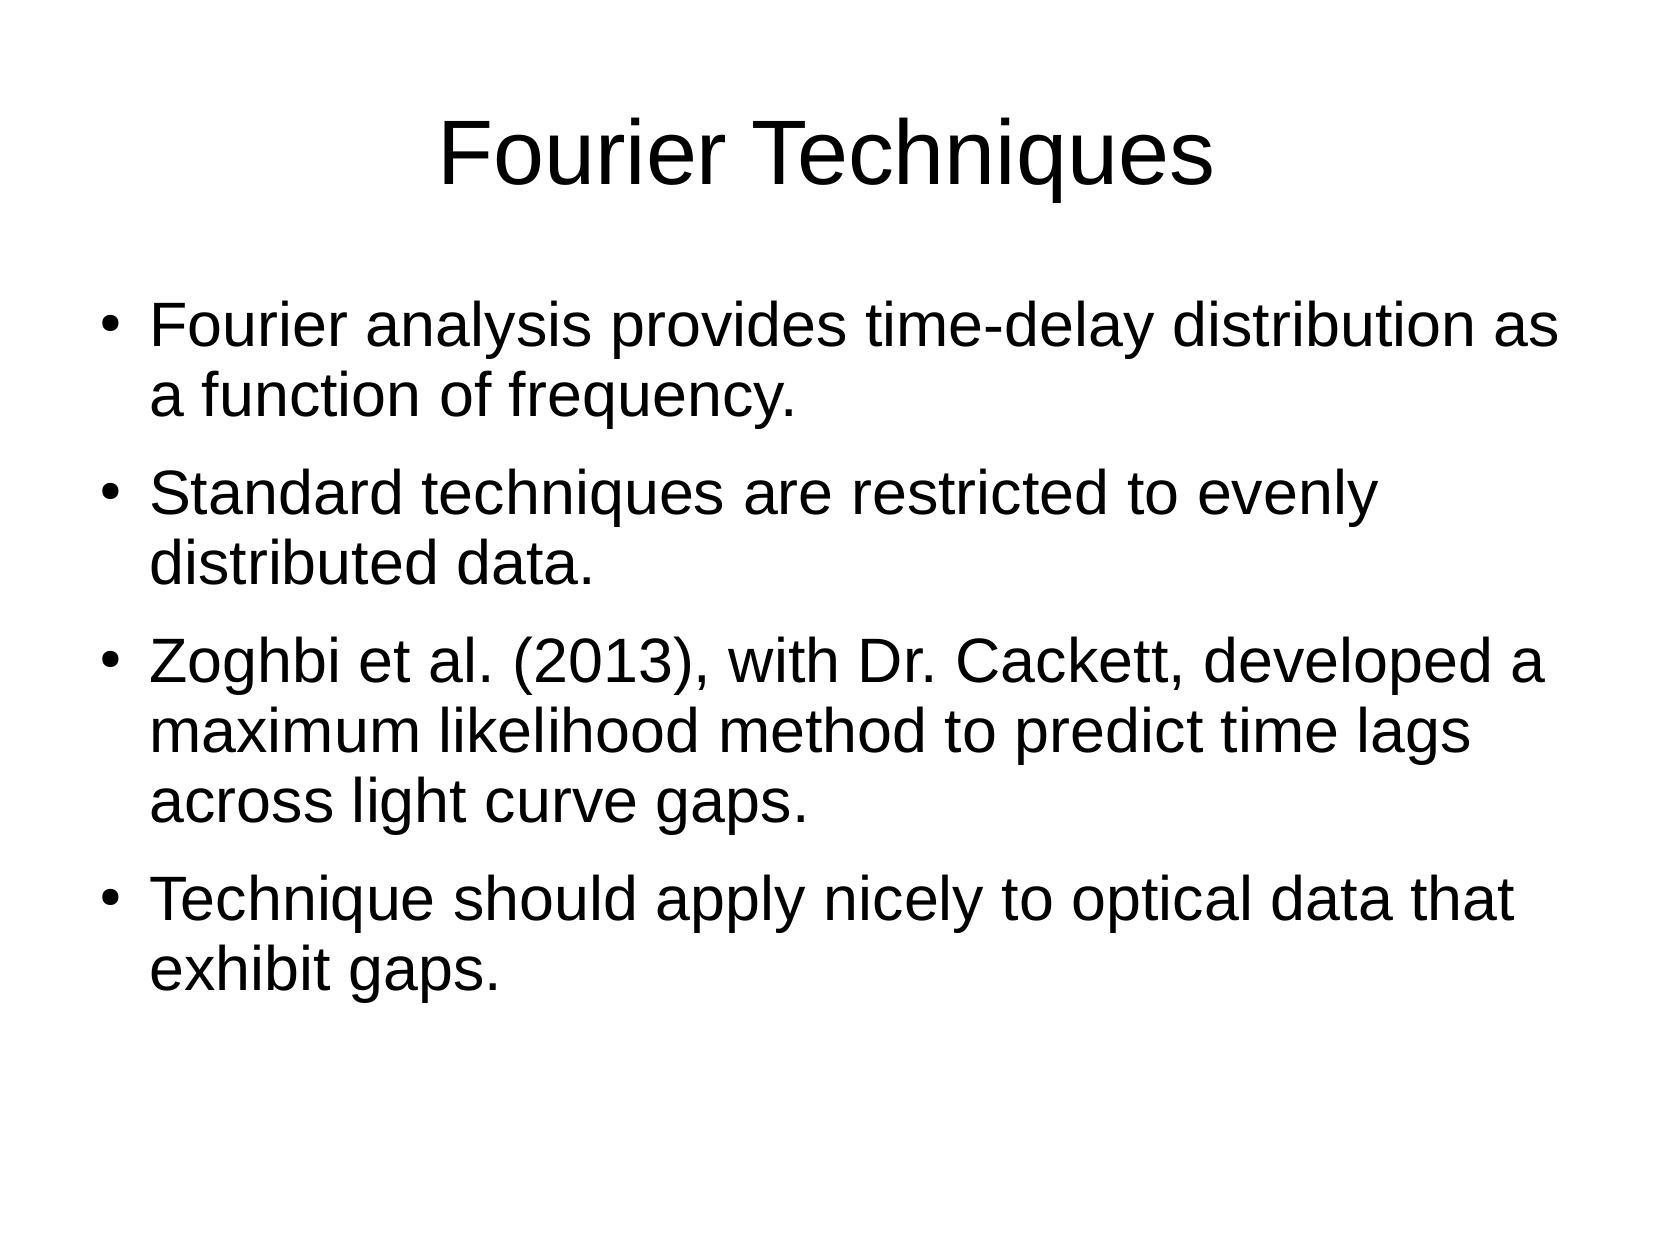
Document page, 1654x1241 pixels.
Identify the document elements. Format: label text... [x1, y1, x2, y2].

list Fourier analysis provides time-delay distribution as a function of frequency. Standard techniques are restricted to evenly distributed data. Zoghbi et al. (2013), with Dr. Cackett, developed a maximum likelihood method to predict time lags across light curve gaps. Technique should apply nicely to optical data that exhibit gaps. [82, 290, 1571, 1010]
title Fourier Techniques [82, 49, 1571, 257]
